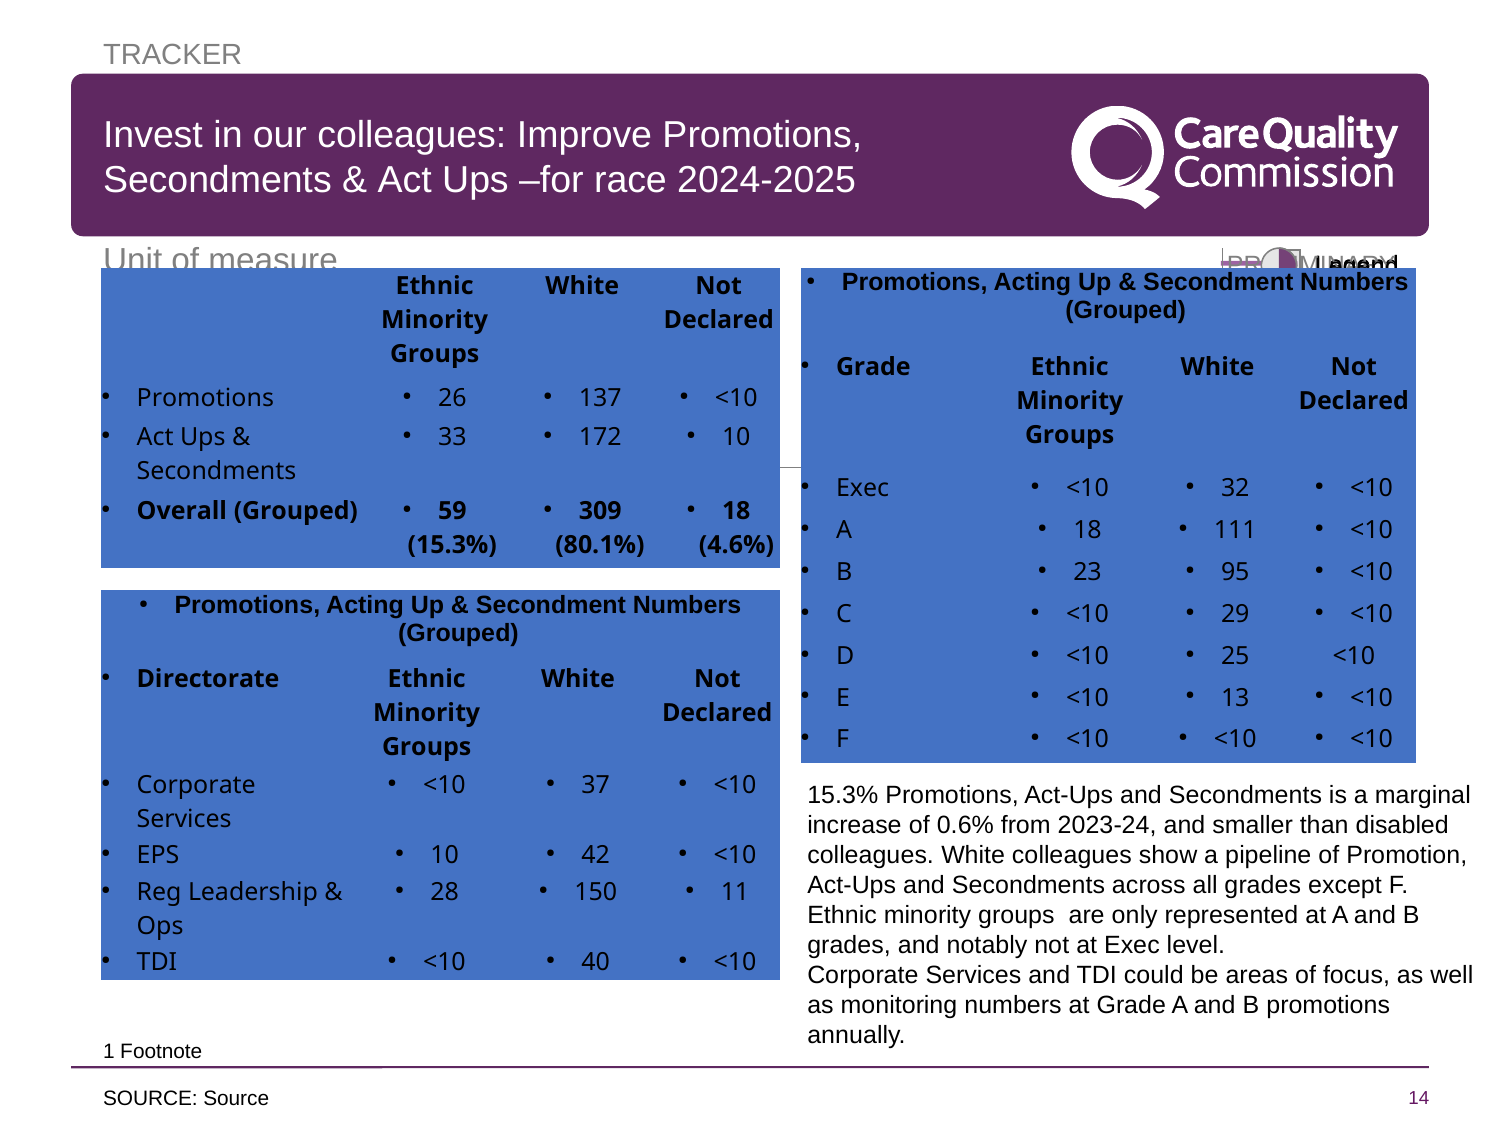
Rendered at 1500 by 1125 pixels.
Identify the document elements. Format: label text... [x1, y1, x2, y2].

table_header White [508, 268, 657, 380]
table_cell Directorate [101, 661, 352, 766]
table_cell Ethnic Minority Groups [996, 349, 1143, 470]
table_cell 29 [1143, 596, 1292, 637]
table_cell 150 [502, 873, 654, 944]
table_header [101, 268, 361, 380]
table_cell Grade [801, 349, 996, 470]
table_cell 95 [1143, 554, 1292, 596]
table_cell Promotions [101, 380, 361, 419]
table_cell 172 [508, 419, 657, 493]
table_cell 40 [502, 944, 654, 980]
table_cell 42 [502, 837, 654, 873]
table_cell <10 [1143, 721, 1292, 763]
table_cell <10 [352, 944, 502, 980]
table_cell <10 [654, 837, 780, 873]
table_header Not Declared [657, 268, 780, 380]
table_cell Corporate Services [101, 766, 352, 837]
table_cell 25 [1143, 637, 1292, 679]
table_cell Exec [801, 470, 996, 512]
table_cell 10 [657, 419, 780, 493]
table_cell Not Declared [1292, 349, 1416, 470]
table_cell <10 [996, 679, 1143, 721]
table_cell 18 [996, 512, 1143, 554]
table_cell <10 [996, 637, 1143, 679]
table_cell White [1143, 349, 1292, 470]
table_cell TDI [101, 944, 352, 980]
table_cell 28 [352, 873, 502, 944]
table_cell 309 (80.1%) [508, 493, 657, 568]
table_cell 23 [996, 554, 1143, 596]
table_cell E [801, 679, 996, 721]
table_cell <10 [1292, 637, 1416, 679]
table_cell Act Ups & Secondments [101, 419, 361, 493]
table_cell 13 [1143, 679, 1292, 721]
text_box 15.3% Promotions, Act-Ups and Secondments is a marginal increase of 0.6% from 2023-24, and smaller than disabled colleagues. White colleagues show a pipeline of Promotion, Act-Ups and Secondments across all grades except F. Ethnic minority groups are only represented at A and B grades, and notably not at Exec level. Corporate Services and TDI could be areas of focus, as well as monitoring numbers at Grade A and B promotions annually. [792, 771, 1492, 1125]
table_cell <10 [1292, 679, 1416, 721]
table_cell 32 [1143, 470, 1292, 512]
table_cell <10 [1292, 512, 1416, 554]
table_header Promotions, Acting Up & Secondment Numbers (Grouped) [801, 268, 1416, 349]
table_cell 26 [361, 380, 508, 419]
table_cell B [801, 554, 996, 596]
table_cell D [801, 637, 996, 679]
table_cell 111 [1143, 512, 1292, 554]
table_cell F [801, 721, 996, 763]
table_cell <10 [1292, 596, 1416, 637]
table_cell Overall (Grouped) [101, 493, 361, 568]
table_cell Ethnic Minority Groups [352, 661, 502, 766]
table_header Promotions, Acting Up & Secondment Numbers (Grouped) [101, 590, 780, 661]
table_cell <10 [996, 721, 1143, 763]
table_cell <10 [1292, 721, 1416, 763]
title Invest in our colleagues: Improve Promotions, Secondments & Act Ups –for race 2024-2025 [103, 58, 1044, 251]
table_cell 11 [654, 873, 780, 944]
table_cell A [801, 512, 996, 554]
table_cell 137 [508, 380, 657, 419]
table_cell Reg Leadership & Ops [101, 873, 352, 944]
table_cell <10 [654, 766, 780, 837]
table_cell <10 [996, 596, 1143, 637]
table_cell <10 [654, 944, 780, 980]
table_cell Not Declared [654, 661, 780, 766]
table_cell <10 [1292, 470, 1416, 512]
table_cell 37 [502, 766, 654, 837]
table_cell EPS [101, 837, 352, 873]
table_cell 33 [361, 419, 508, 493]
table_cell C [801, 596, 996, 637]
table_cell <10 [657, 380, 780, 419]
table_cell 18 (4.6%) [657, 493, 780, 568]
table_cell <10 [996, 470, 1143, 512]
table_cell 59 (15.3%) [361, 493, 508, 568]
table_cell 10 [352, 837, 502, 873]
table_cell <10 [1292, 554, 1416, 596]
table_cell <10 [352, 766, 502, 837]
table_cell White [502, 661, 654, 766]
table_header Ethnic Minority Groups [361, 268, 508, 380]
